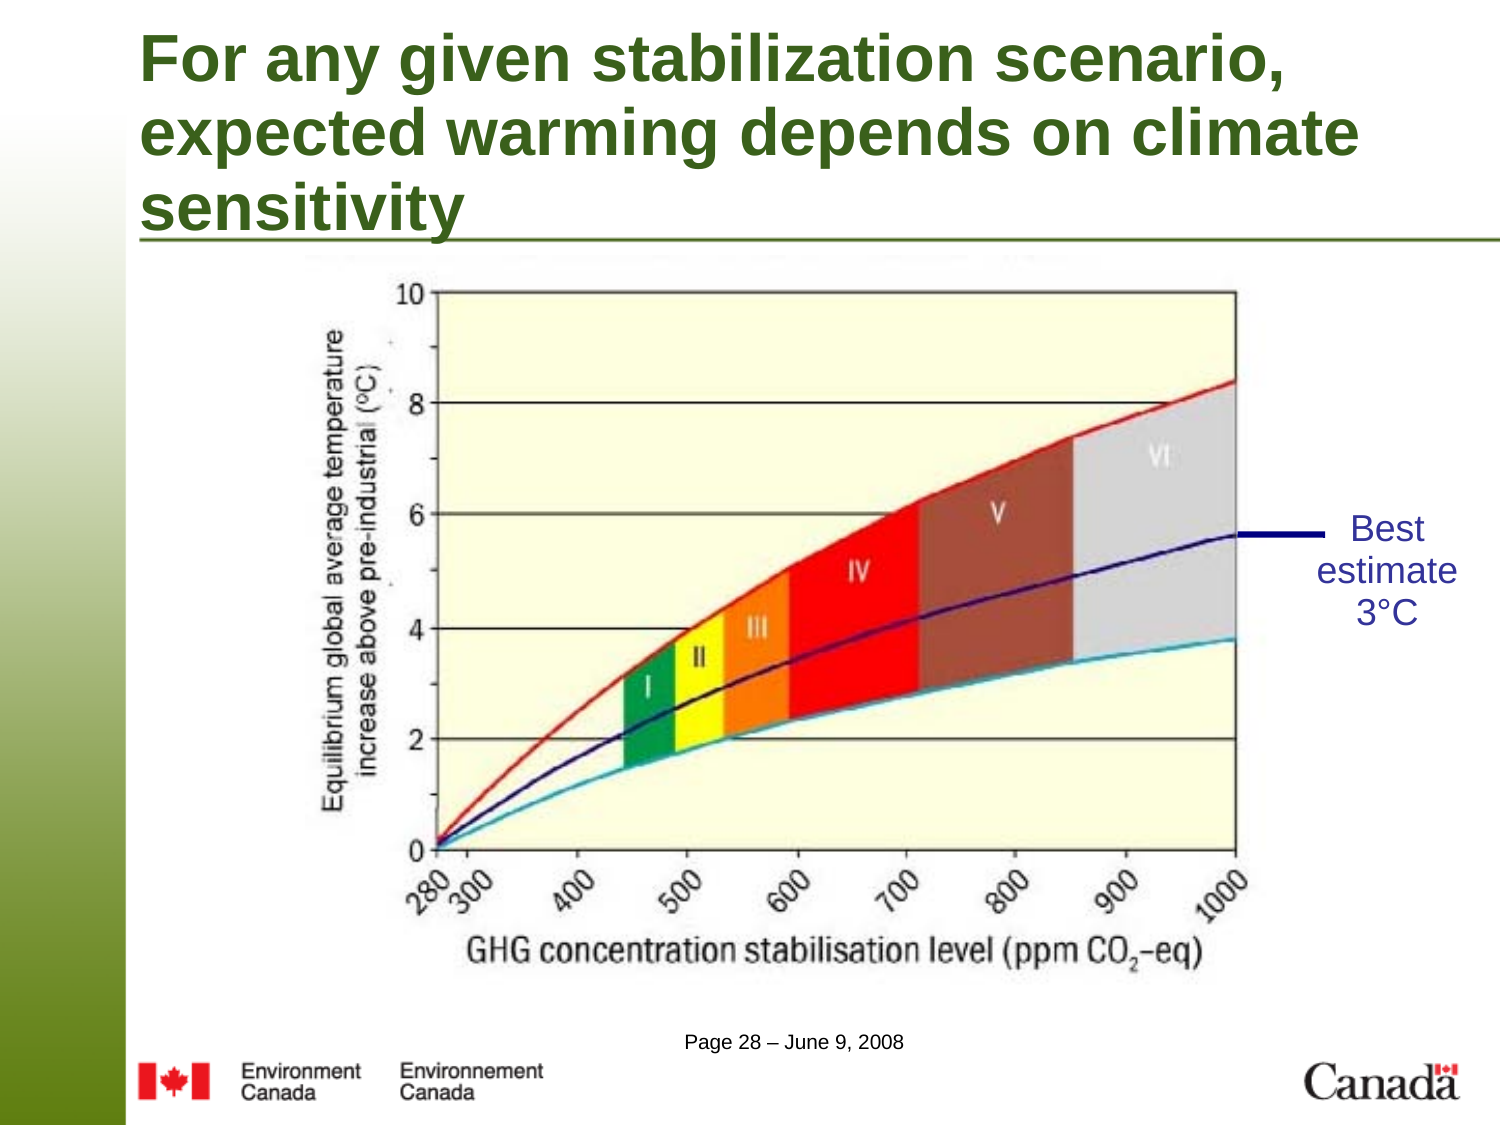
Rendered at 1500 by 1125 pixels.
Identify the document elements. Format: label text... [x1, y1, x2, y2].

picture [0, 0, 1500, 1125]
text_box Best estimate 3°C [1287, 500, 1488, 642]
title For any given stabilization scenario, expected warming depends on climate sensitivity [125, 4, 1463, 261]
